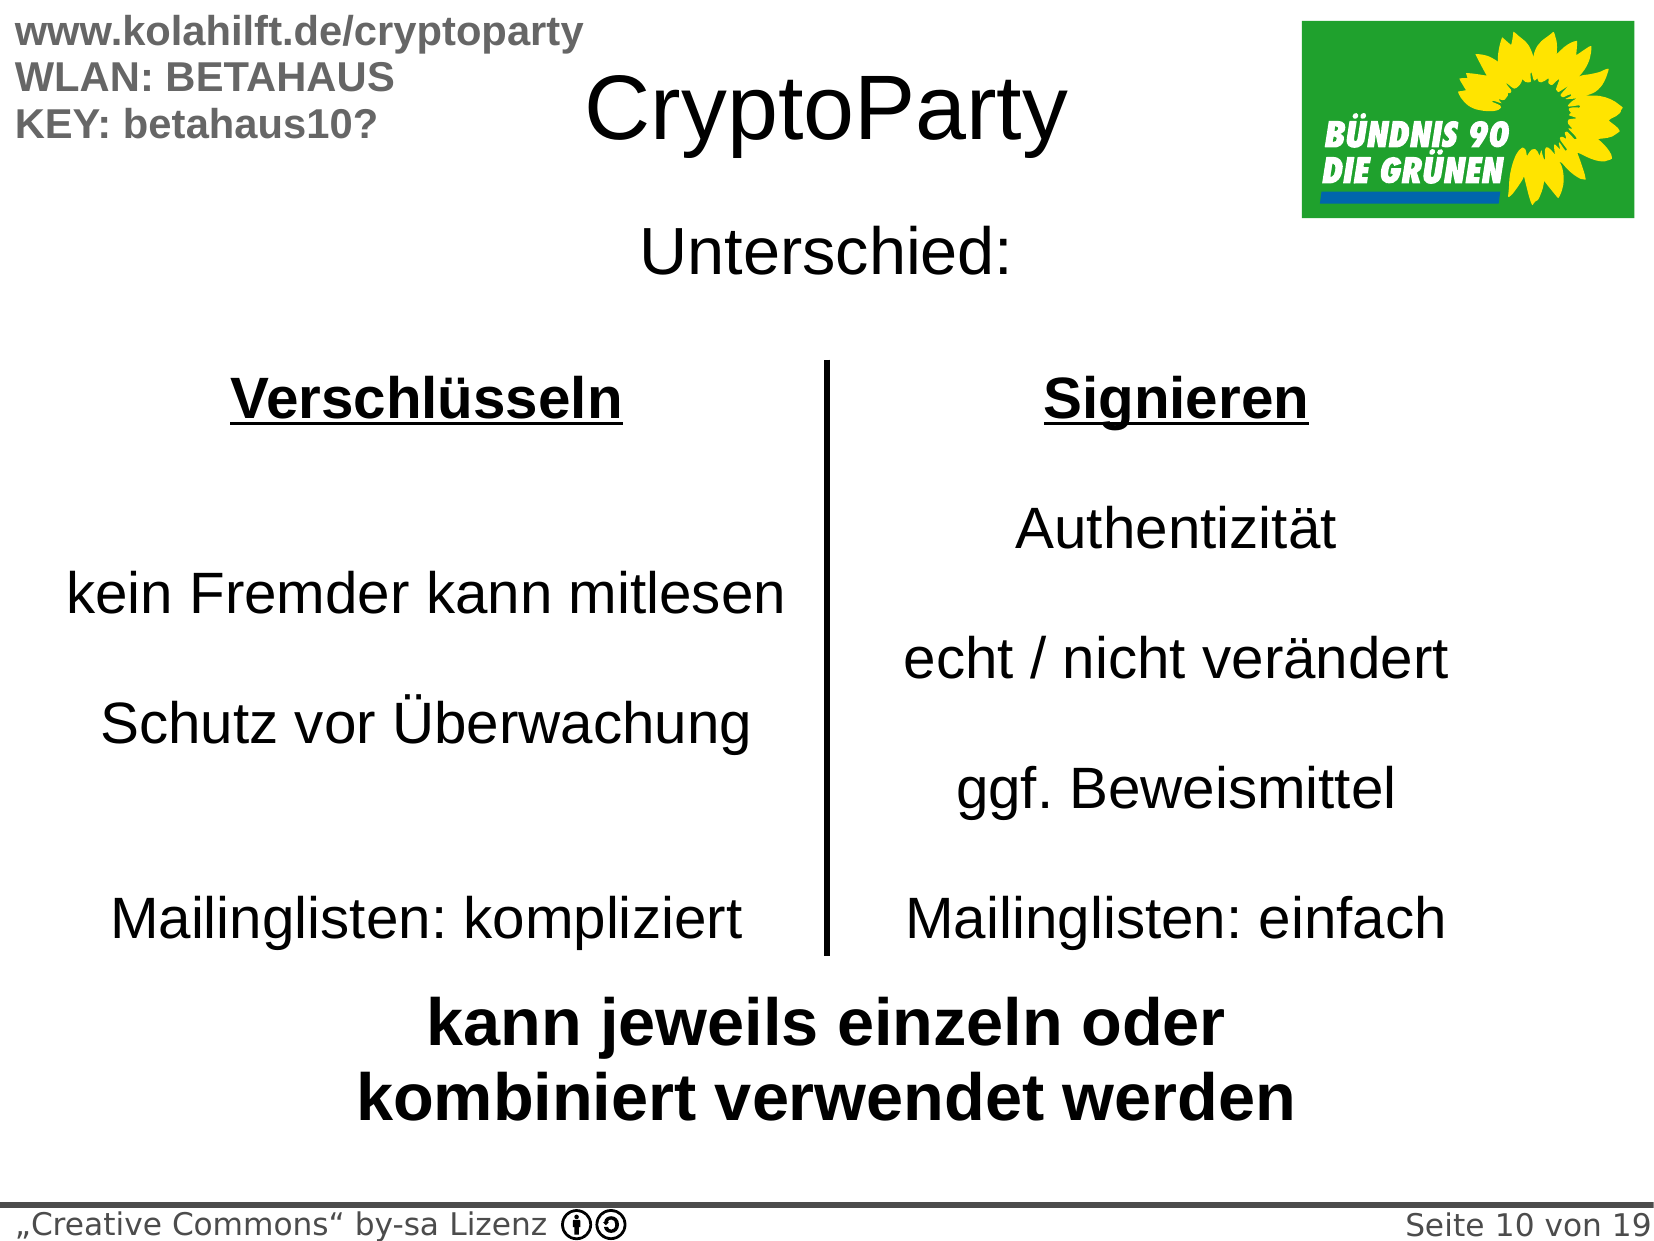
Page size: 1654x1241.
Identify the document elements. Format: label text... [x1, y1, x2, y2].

text_box Verschlüsseln kein Fremder kann mitlesen Schutz vor Überwachung Mailinglisten: kompliziert [41, 358, 791, 959]
text_box Unterschied: kann jeweils einzeln oder kombiniert verwendet werden [59, 206, 1595, 1142]
text_box Signieren Authentizität echt / nicht verändert ggf. Beweismittel Mailinglisten: einfach [791, 358, 1563, 959]
